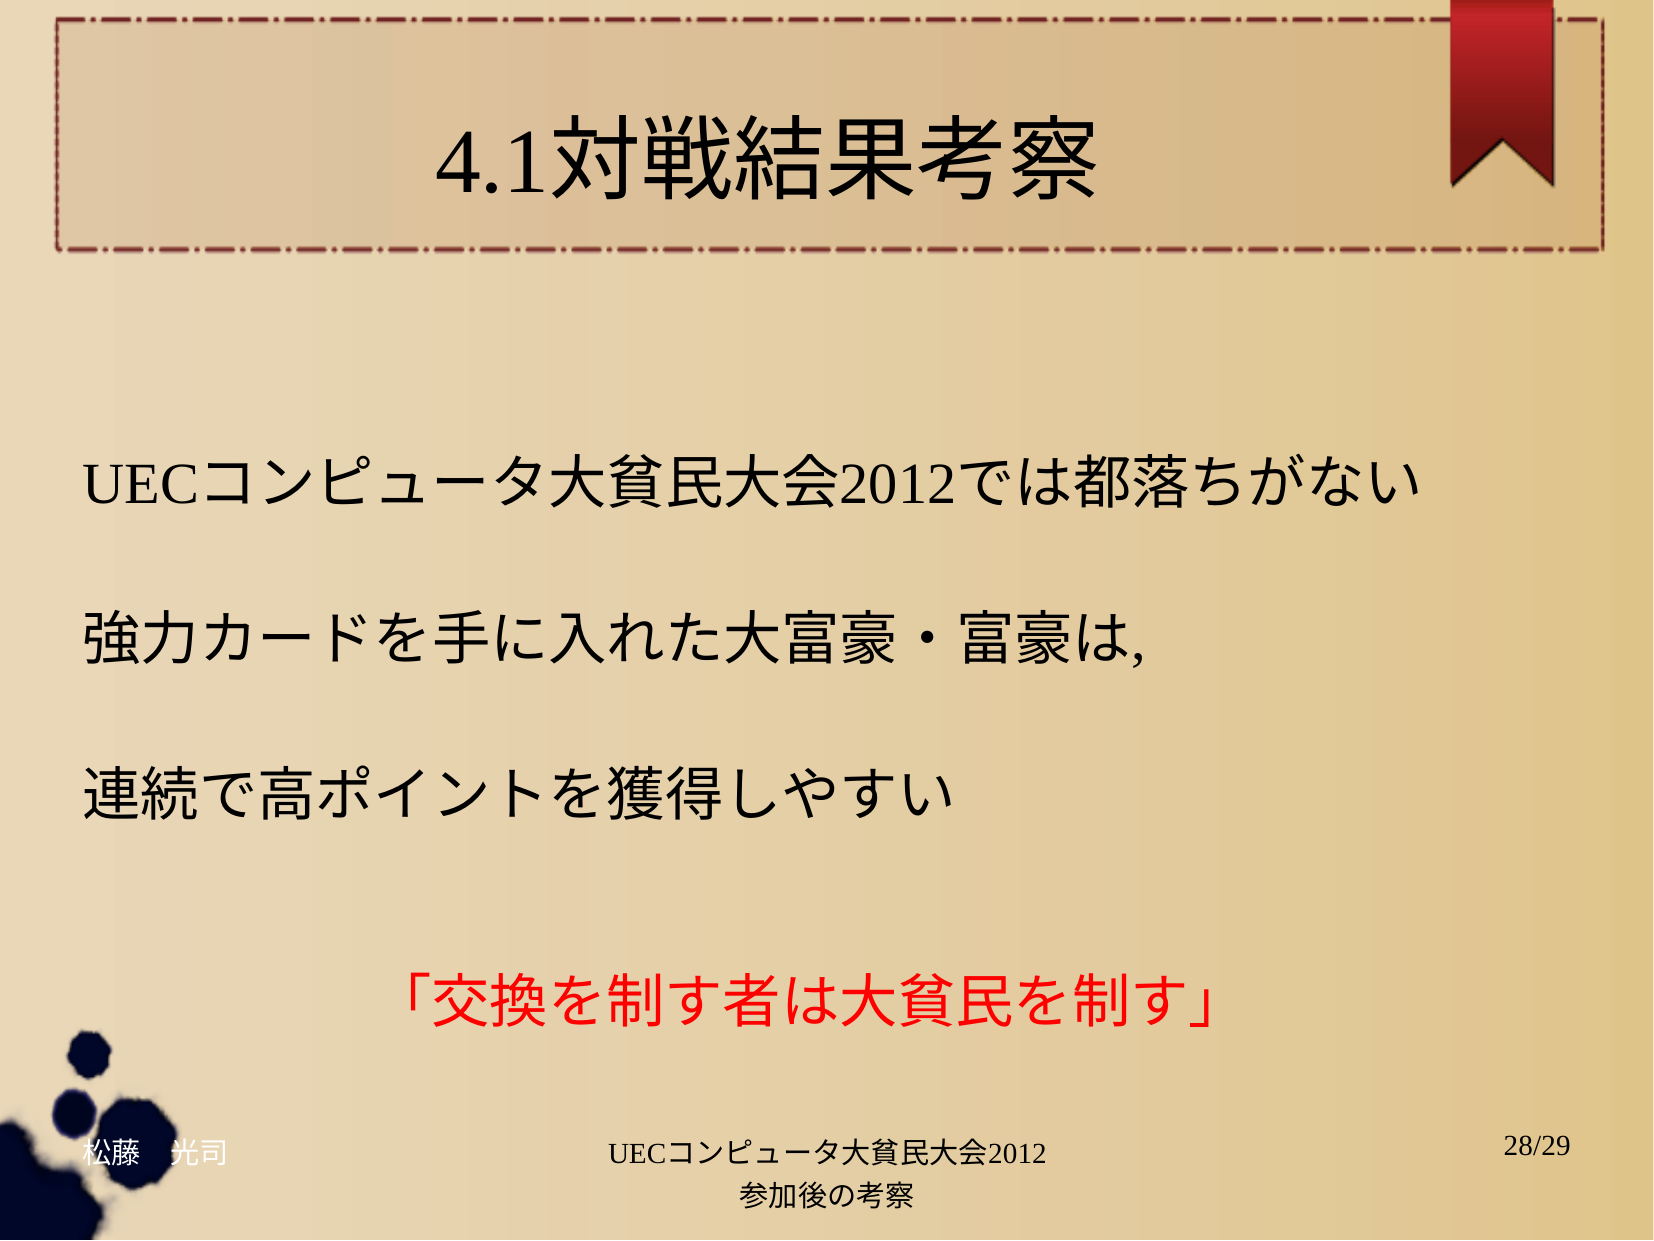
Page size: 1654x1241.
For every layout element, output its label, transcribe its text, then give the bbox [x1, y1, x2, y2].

title 4.1対戦結果考察 [82, 49, 1453, 257]
list UECコンピュータ大貧民大会2012では都落ちがない 強力カードを手に入れた大富豪・富豪は, 連続で高ポイントを獲得しやすい 「交換を制す者は大貧民を制す」 [82, 290, 1538, 1010]
picture [0, 0, 1654, 1240]
